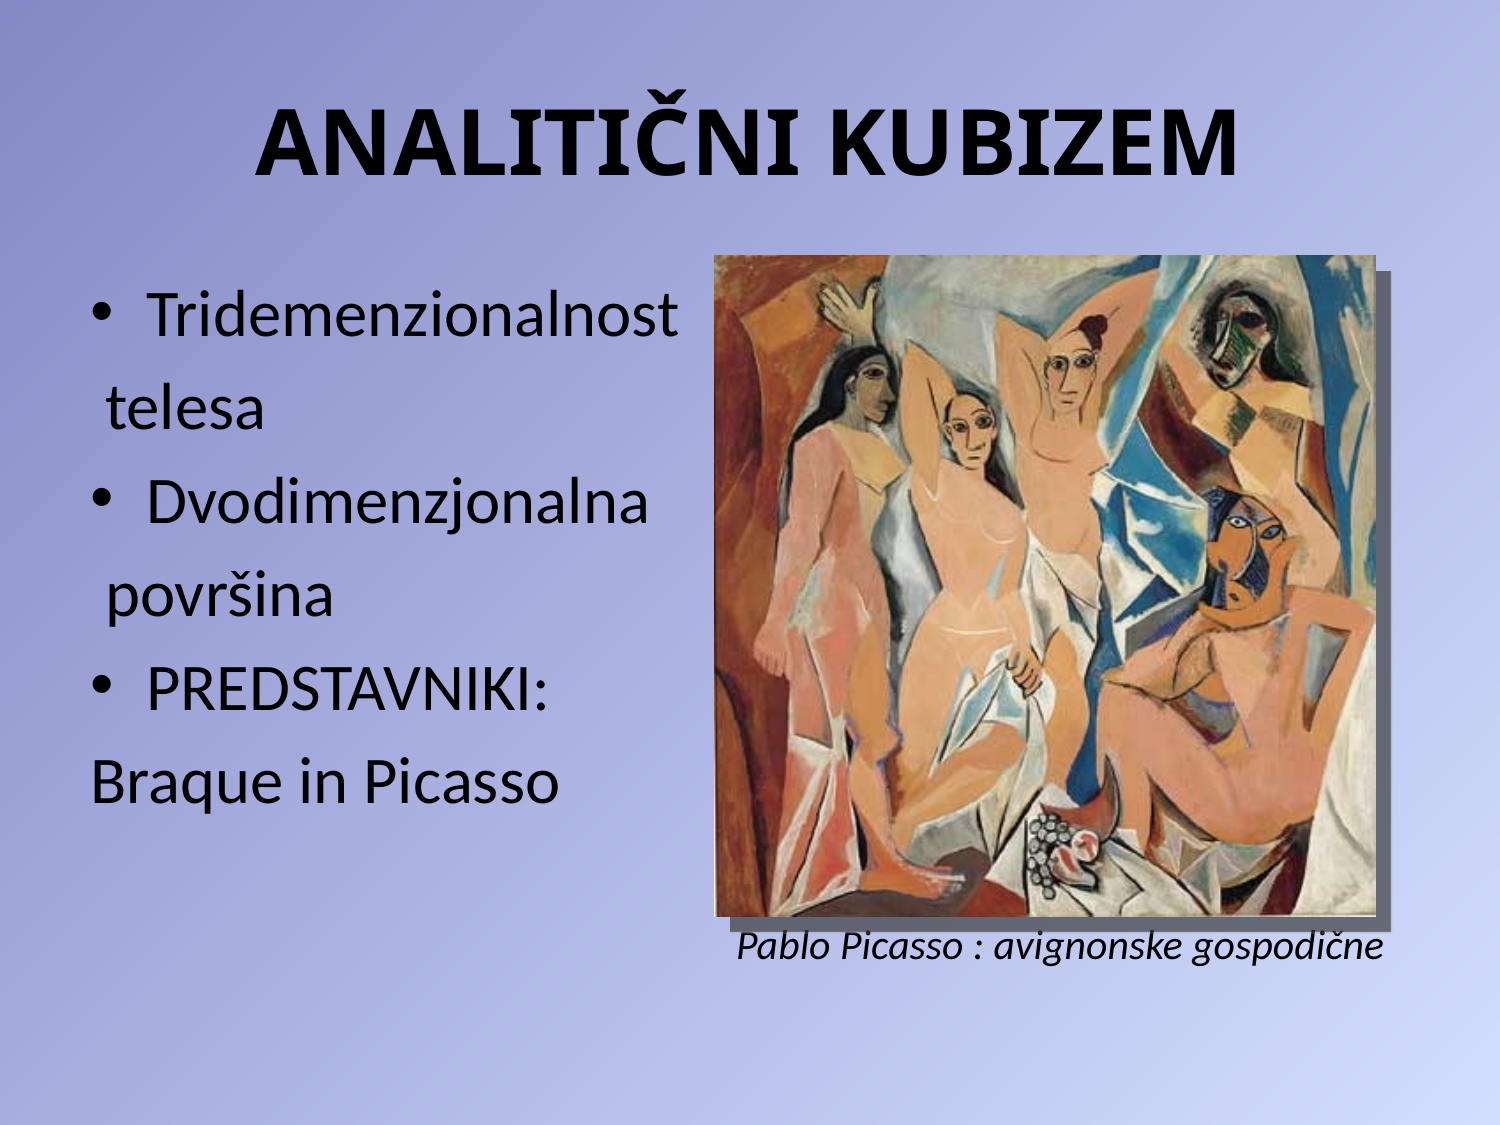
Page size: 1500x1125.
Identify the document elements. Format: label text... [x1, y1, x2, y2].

list Tridemenzionalnost telesa Dvodimenzjonalna površina PREDSTAVNIKI: Braque in Picasso Pablo Picasso : avignonske gospodične [75, 262, 1425, 1035]
picture [714, 255, 1376, 917]
title ANALITIČNI KUBIZEM [75, 45, 1425, 233]
